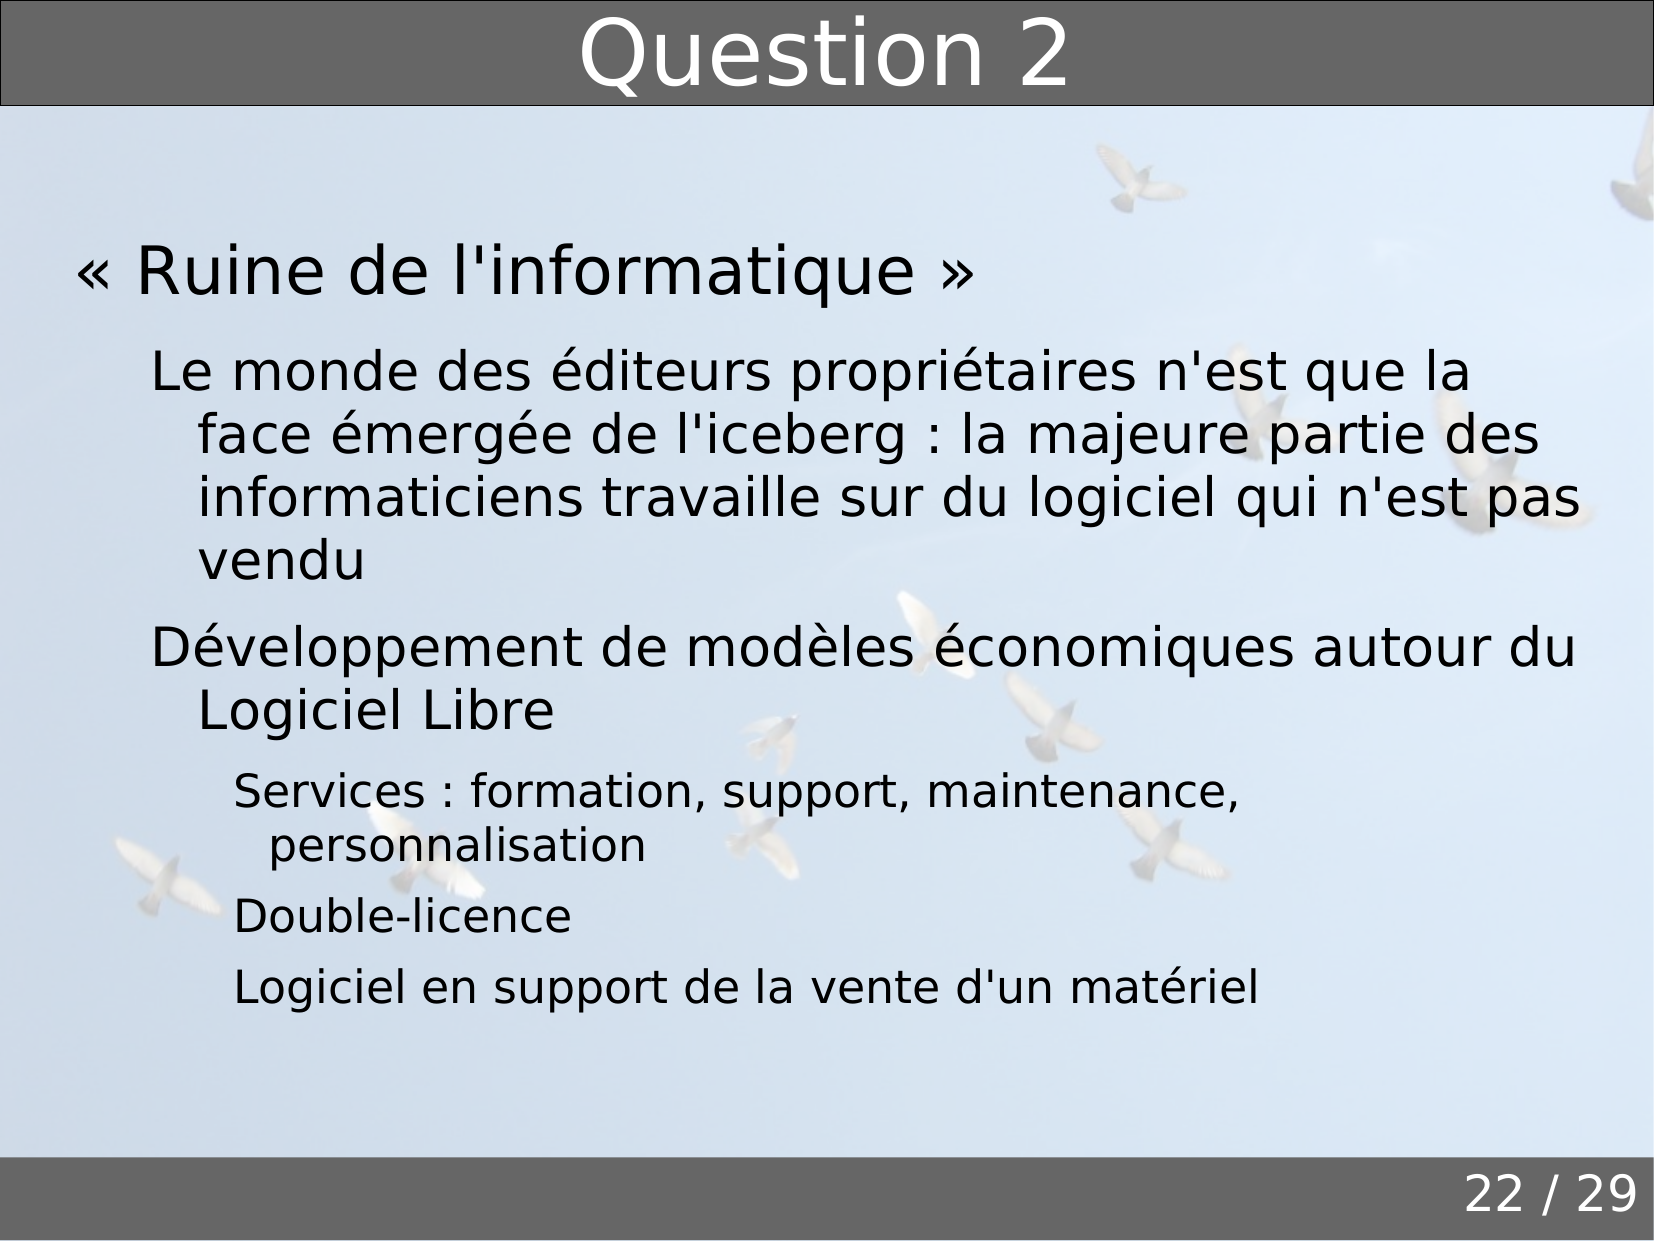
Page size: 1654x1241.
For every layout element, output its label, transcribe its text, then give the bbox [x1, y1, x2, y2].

list « Ruine de l'informatique » Le monde des éditeurs propriétaires n'est que la face émergée de l'iceberg : la majeure partie des informaticiens travaille sur du logiciel qui n'est pas vendu Développement de modèles économiques autour du Logiciel Libre Services : formation, support, maintenance, personnalisation Double-licence Logiciel en support de la vente d'un matériel [56, 232, 1595, 1037]
title Question 2 [0, 0, 1654, 108]
